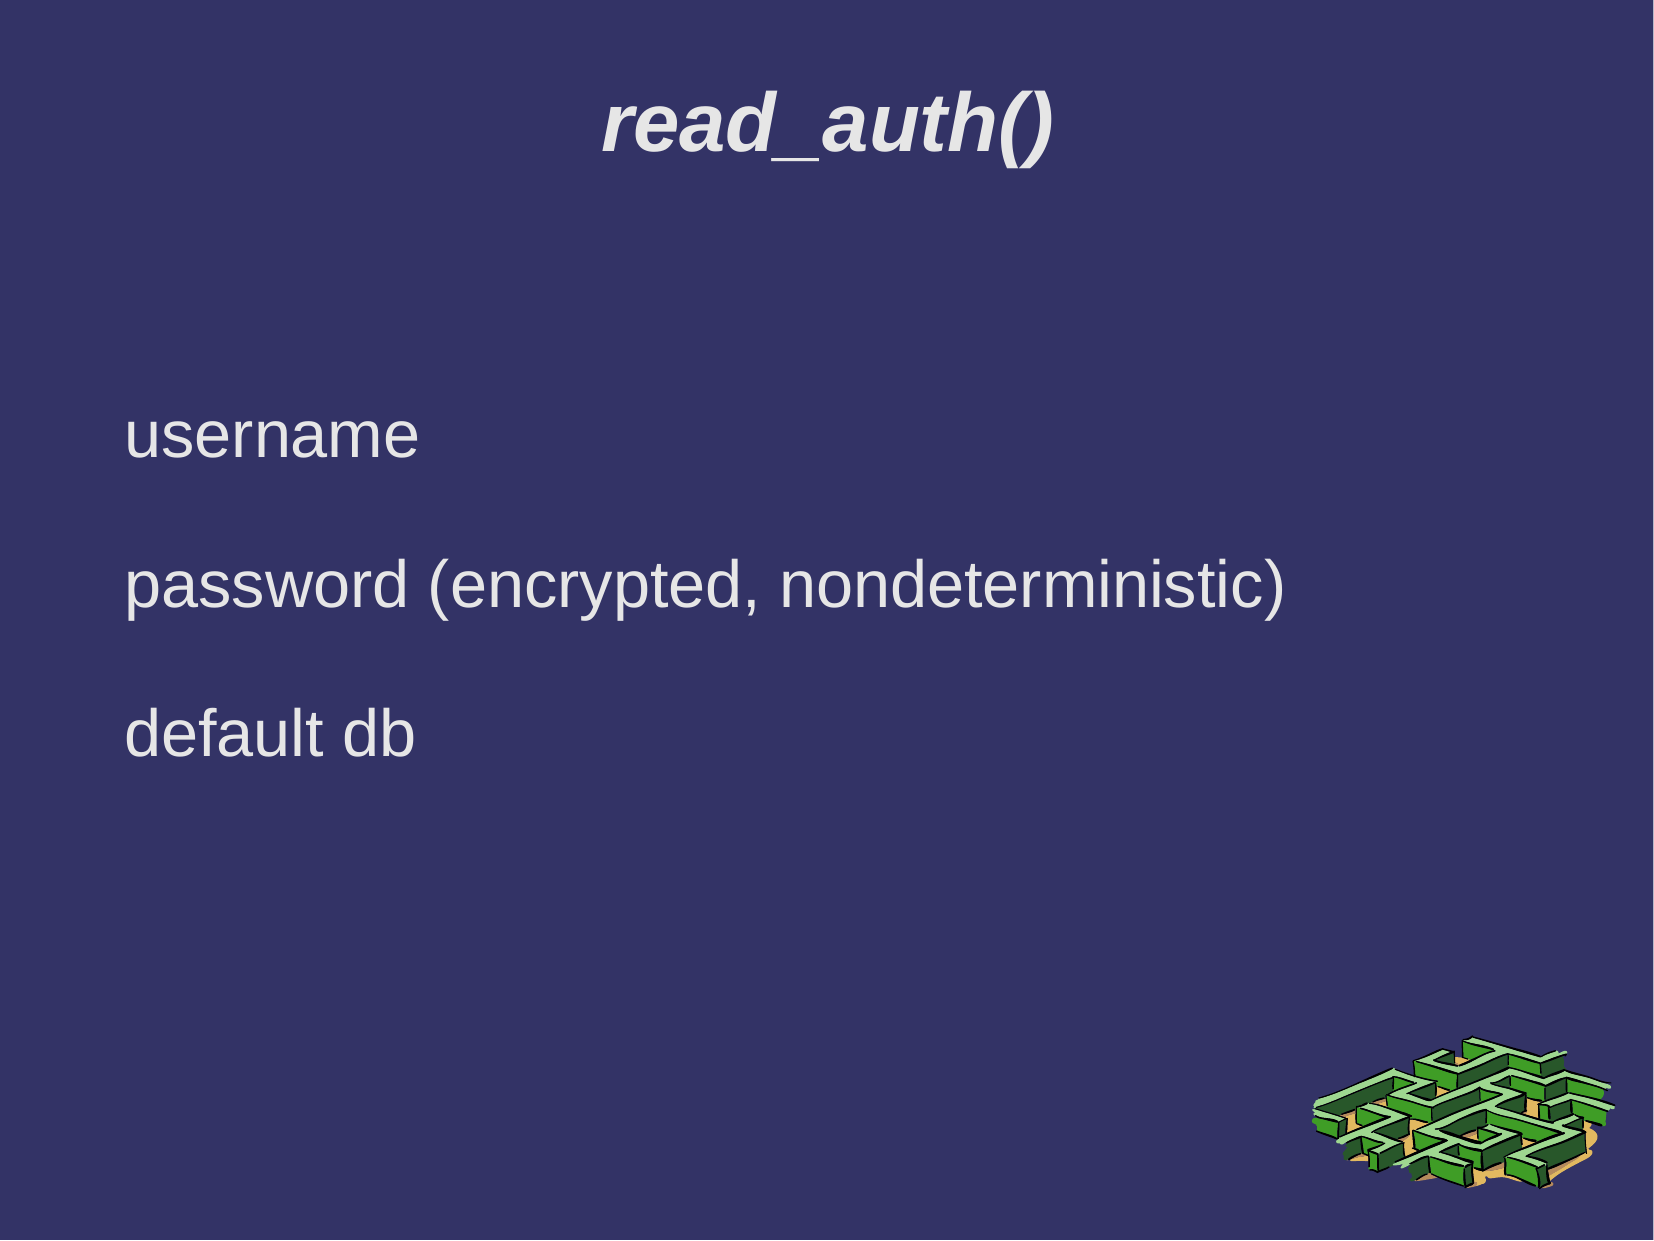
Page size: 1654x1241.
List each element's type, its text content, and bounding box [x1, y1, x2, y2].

list username password (encrypted, nondeterministic) default db [112, 322, 1504, 1104]
title read_auth() [121, 19, 1534, 227]
